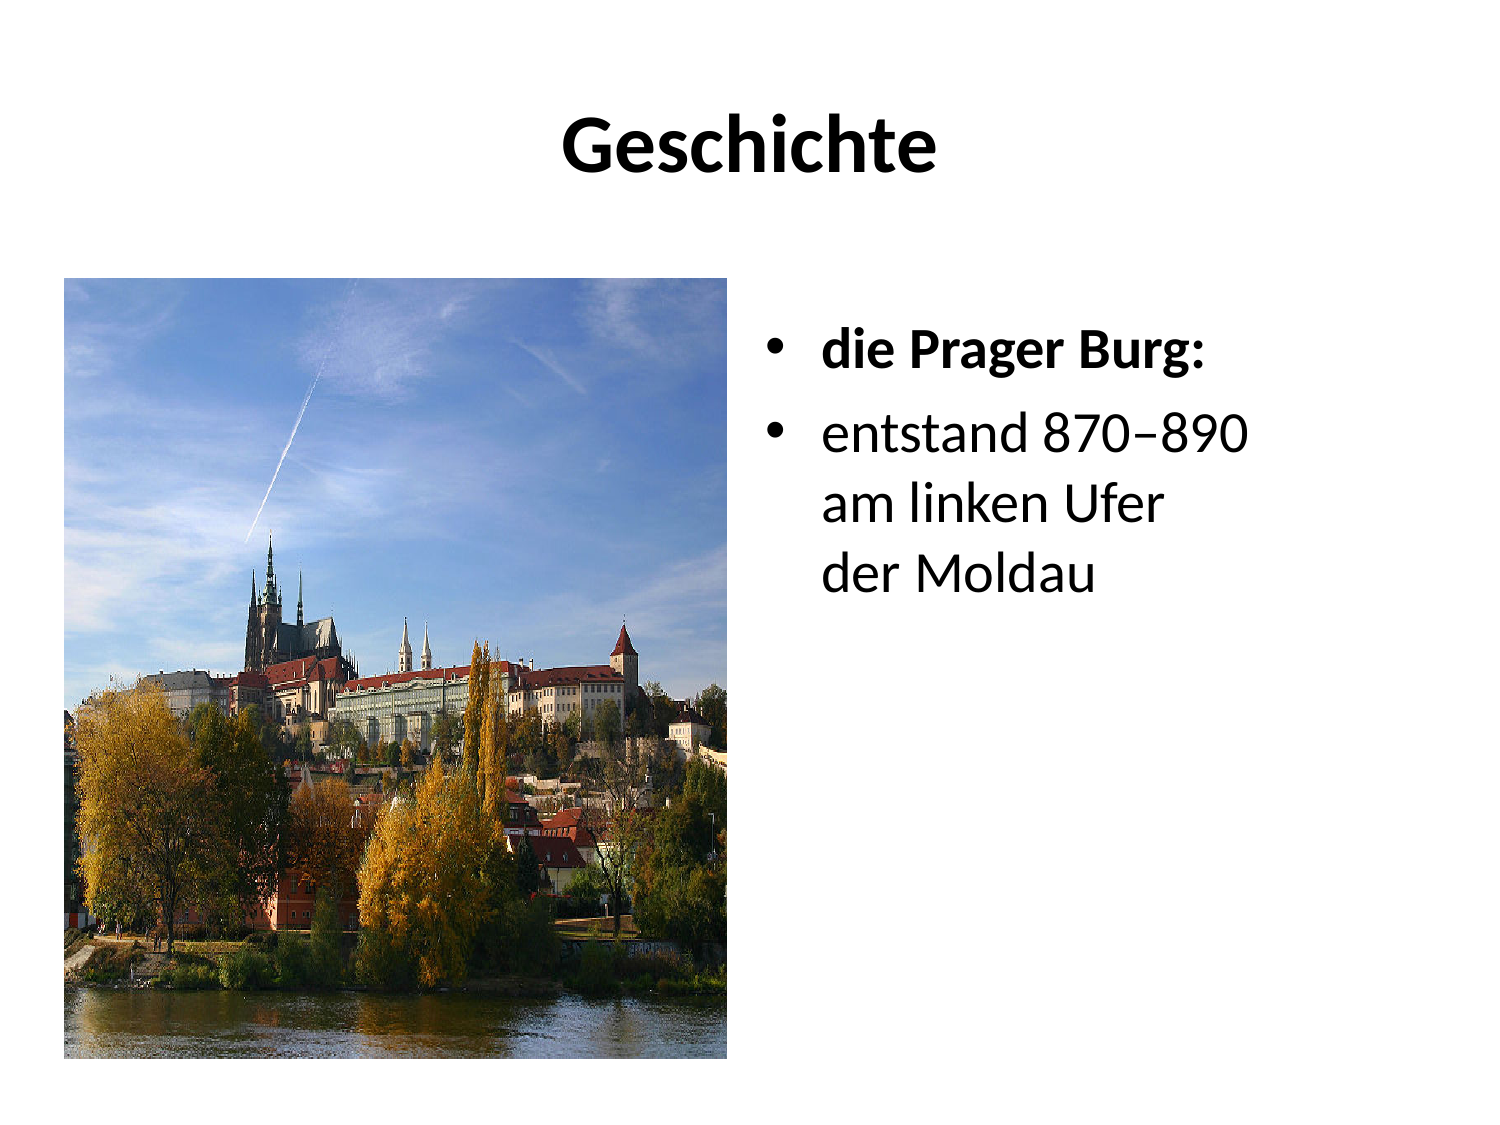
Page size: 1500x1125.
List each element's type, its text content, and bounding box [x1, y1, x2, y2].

list die Prager Burg: entstand 870–890 am linken Ufer der Moldau [750, 302, 1413, 1046]
title Geschichte [75, 45, 1426, 233]
picture [64, 278, 727, 1059]
